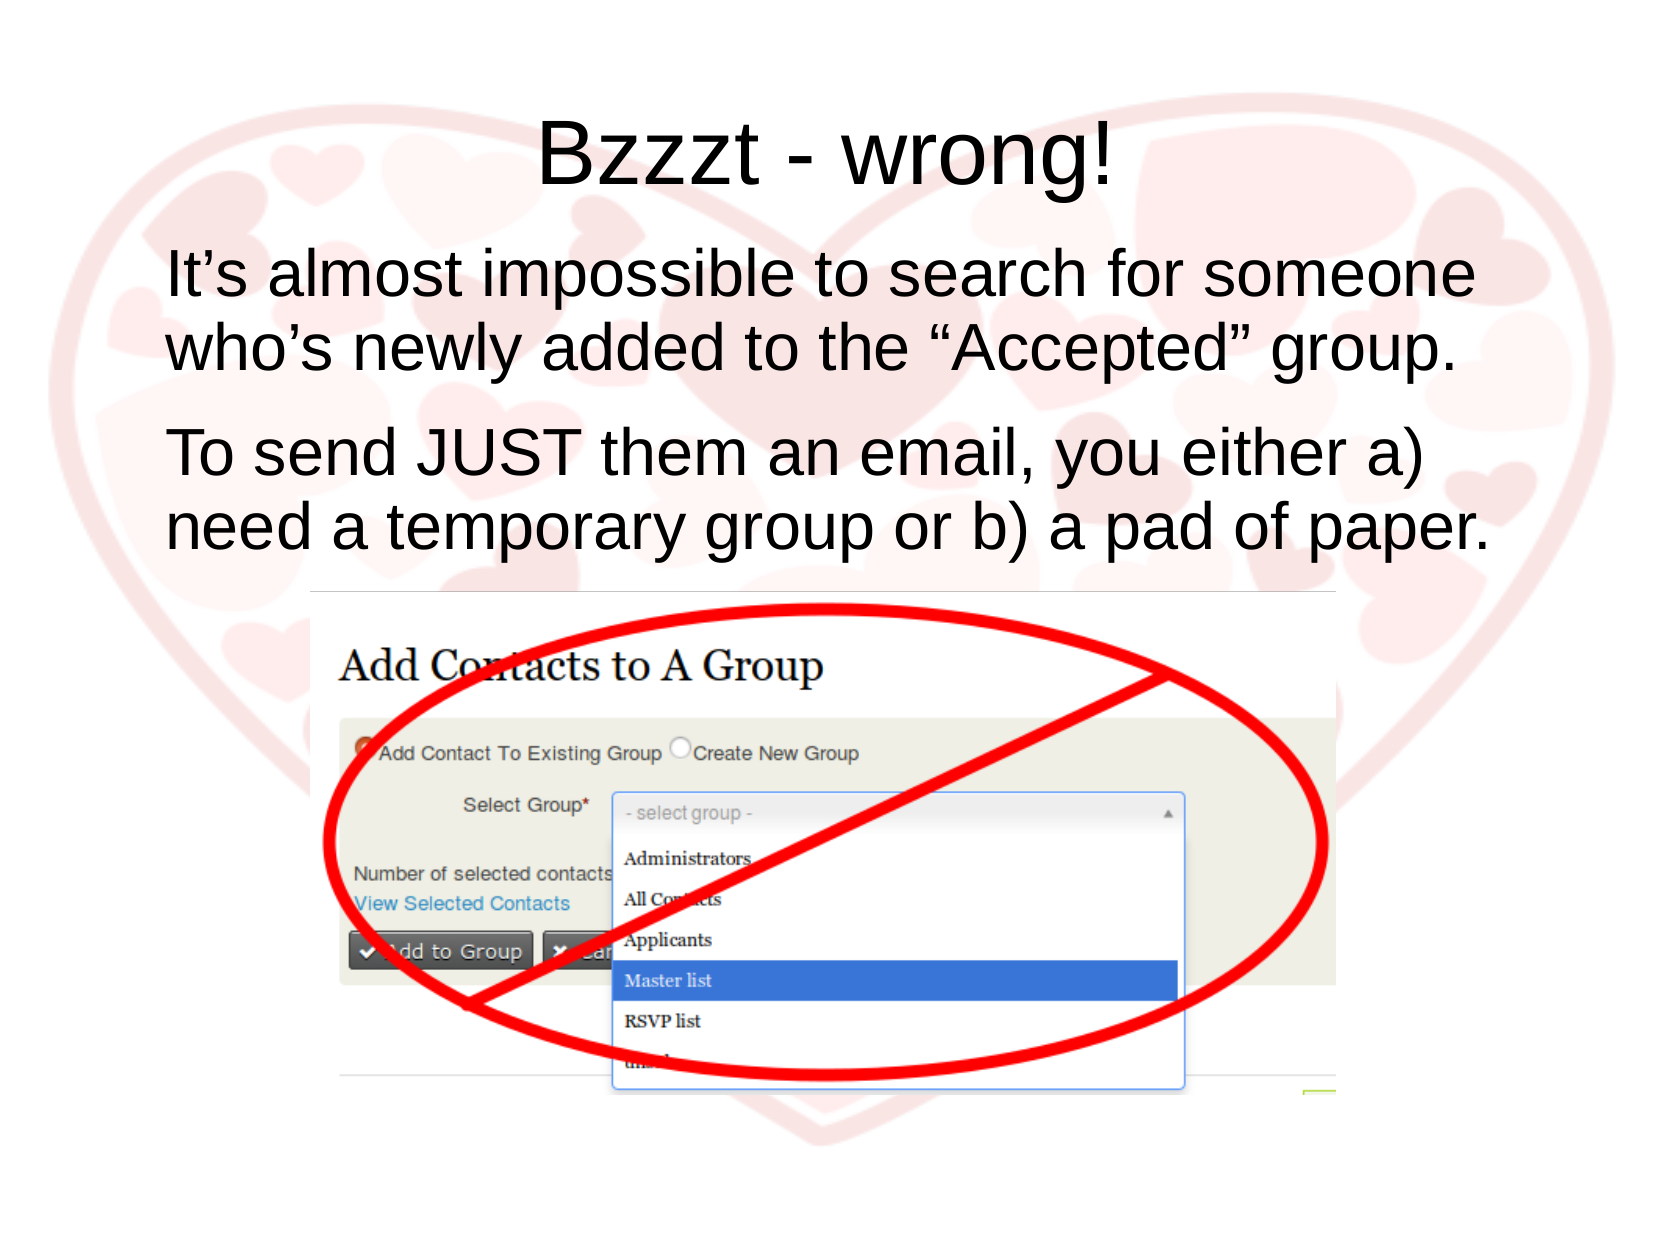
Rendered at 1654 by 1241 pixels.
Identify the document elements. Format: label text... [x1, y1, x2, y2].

title Bzzzt - wrong! [82, 49, 1571, 257]
picture [310, 590, 1336, 1096]
text_box It’s almost impossible to search for someone who’s newly added to the “Accepted” group. To send JUST them an email, you either a) need a temporary group or b) a pad of paper. [165, 235, 1550, 563]
